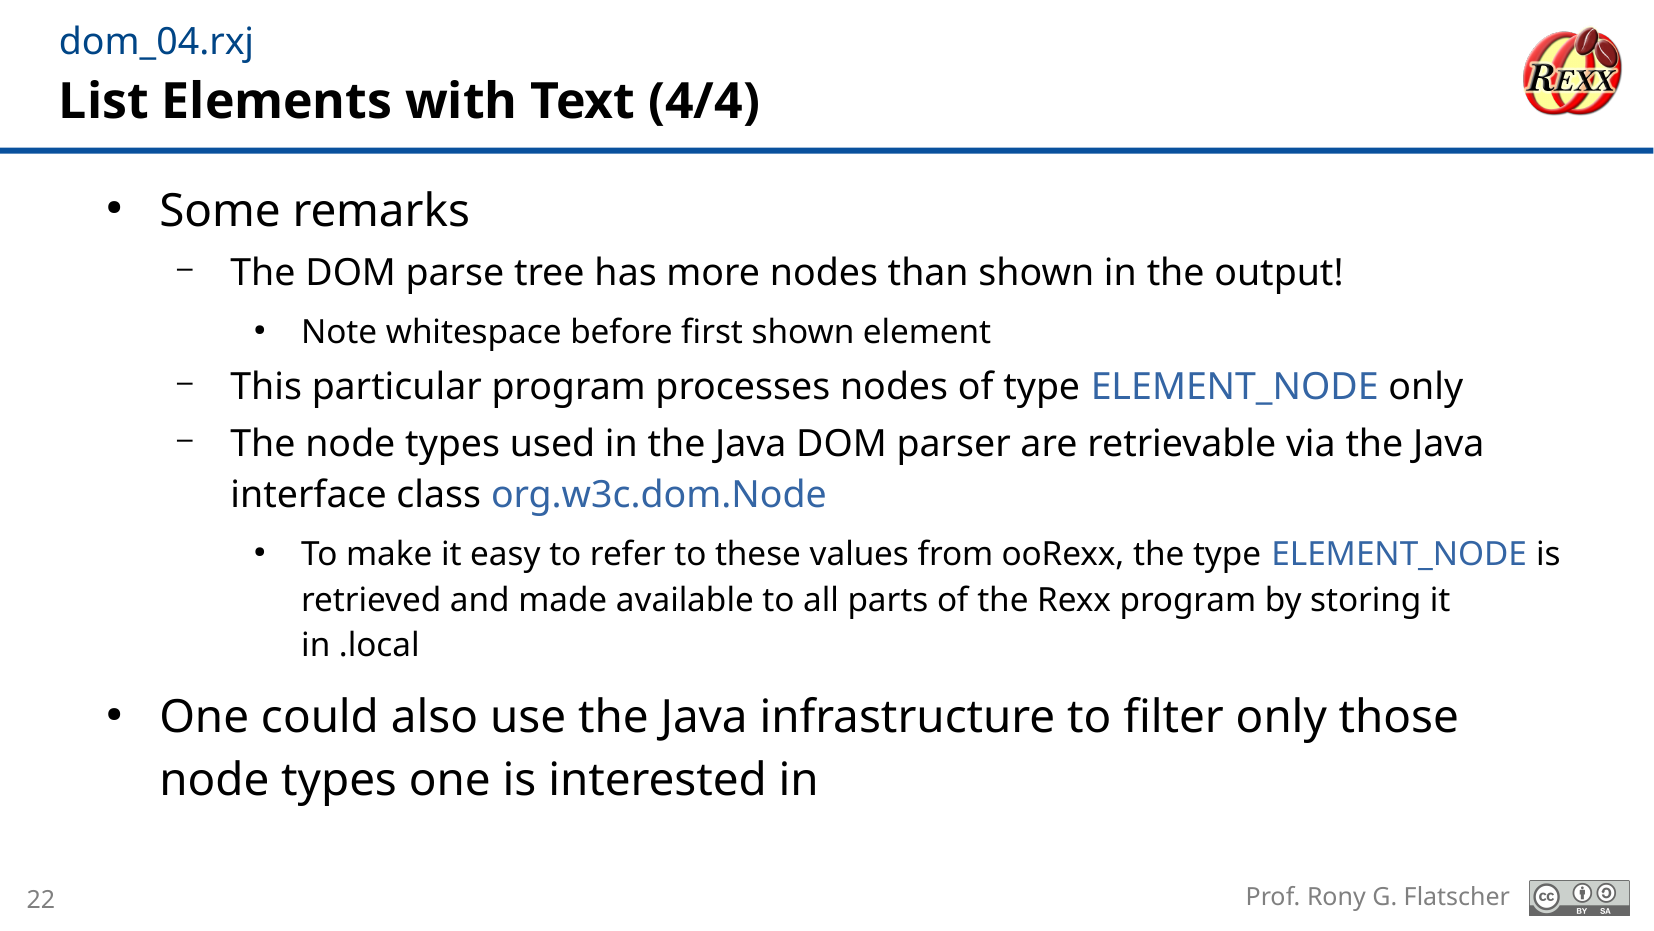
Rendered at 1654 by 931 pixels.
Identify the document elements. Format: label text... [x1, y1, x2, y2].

list Some remarks The DOM parse tree has more nodes than shown in the output! Note whitespace before first shown element This particular program processes nodes of type ELEMENT_NODE only The node types used in the Java DOM parser are retrievable via the Java interface class org.w3c.dom.Node To make it easy to refer to these values from ooRexx, the type ELEMENT_NODE is retrieved and made available to all parts of the Rexx program by storing it in .local One could also use the Java infrastructure to filter only those node types one is interested in [88, 177, 1577, 857]
title dom_04.rxj List Elements with Text (4/4) [0, 0, 1625, 148]
